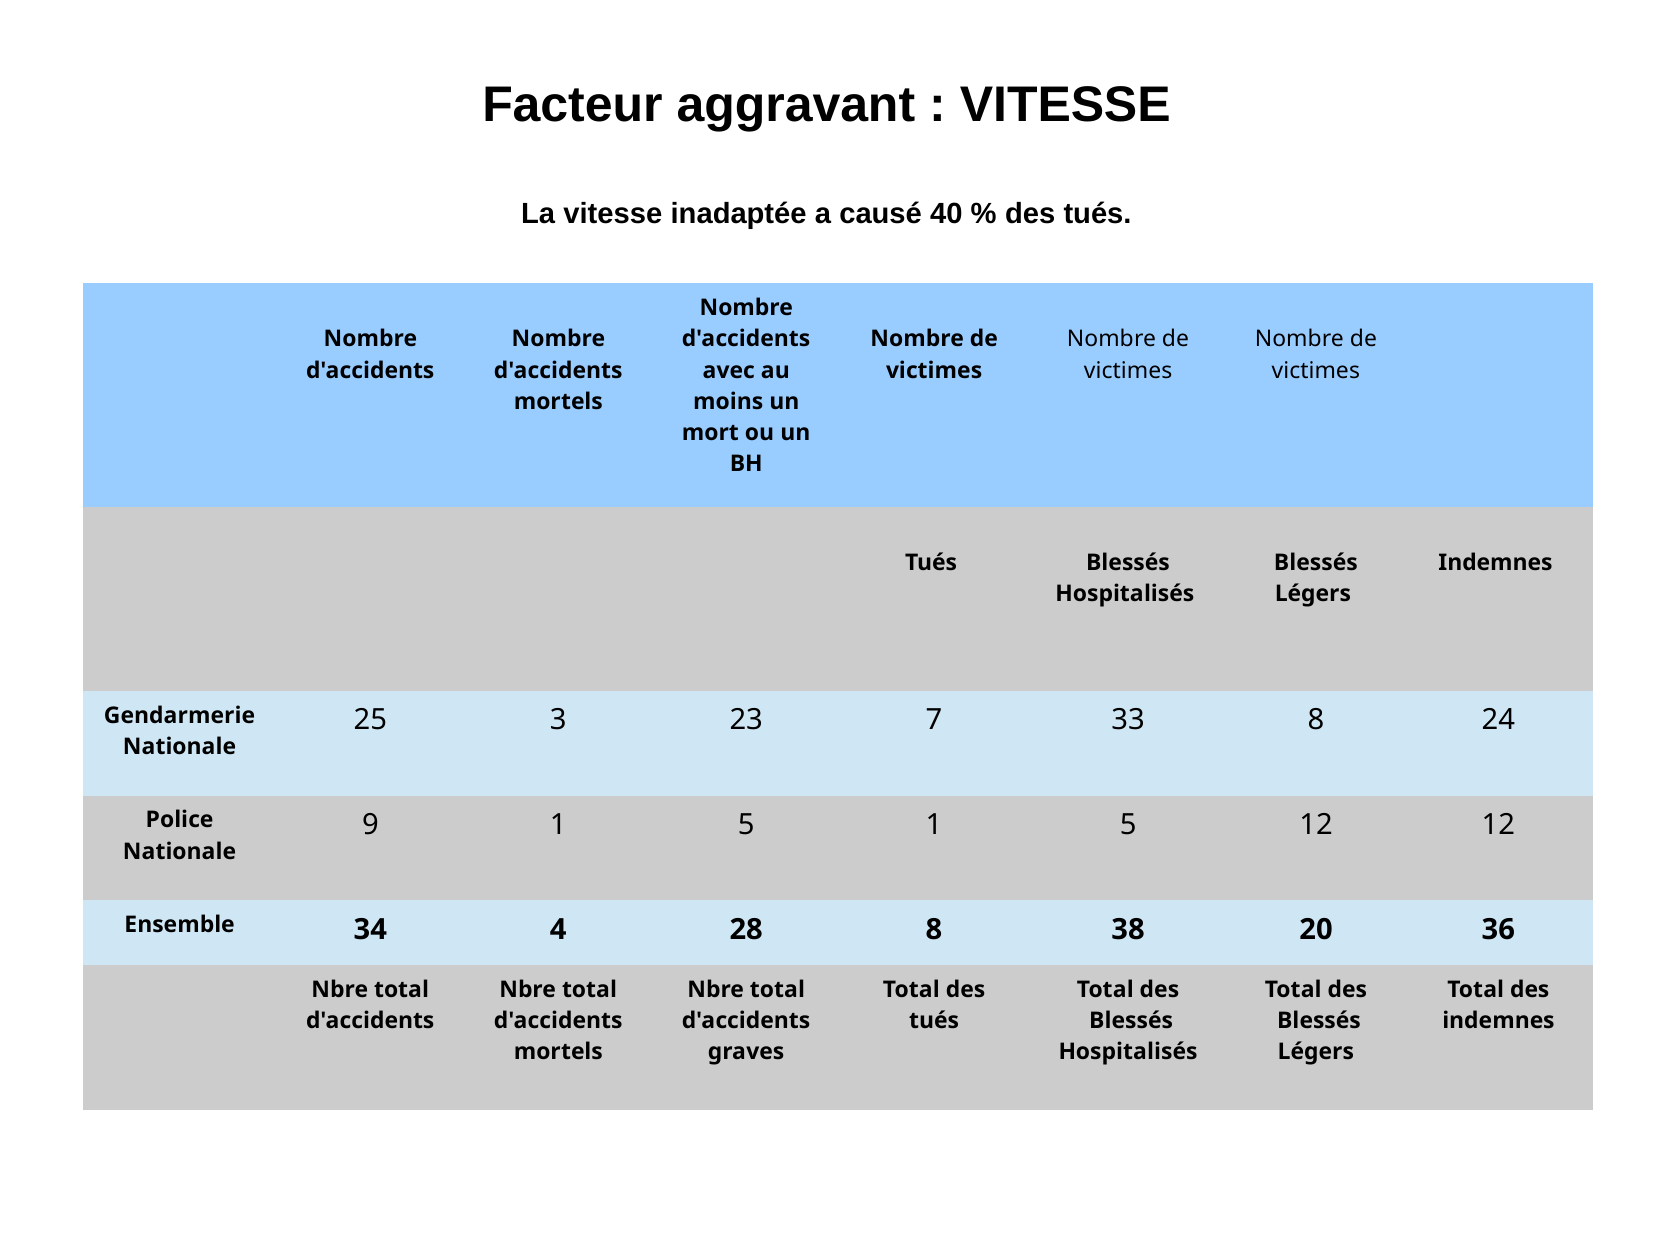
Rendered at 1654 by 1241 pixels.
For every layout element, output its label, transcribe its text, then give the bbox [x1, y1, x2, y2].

table_cell Ensemble [83, 900, 277, 965]
table_cell Nbre total d'accidents graves [652, 965, 840, 1110]
table_cell Nbre total d'accidents mortels [464, 965, 652, 1110]
table_cell Total des Blessés Hospitalisés [1028, 965, 1228, 1110]
table_cell [464, 507, 652, 691]
table_cell 9 [277, 796, 464, 900]
table_cell 12 [1404, 796, 1593, 900]
table_cell 38 [1028, 900, 1228, 965]
table_cell Tués [840, 507, 1028, 691]
table_header Nombre de victimes [1228, 283, 1404, 507]
table_cell 23 [652, 691, 840, 796]
table_cell Blessés Hospitalisés [1028, 507, 1228, 691]
table_cell 3 [464, 691, 652, 796]
table_header Nombre d'accidents [277, 283, 464, 507]
table_cell 5 [652, 796, 840, 900]
table_cell Indemnes [1404, 507, 1593, 691]
table_cell Gendarmerie Nationale [83, 691, 277, 796]
table_header [83, 283, 277, 507]
table_cell Total des indemnes [1404, 965, 1593, 1110]
table_cell Total des Blessés Légers [1228, 965, 1404, 1110]
table_cell 34 [277, 900, 464, 965]
table_cell 24 [1404, 691, 1593, 796]
table_cell 7 [840, 691, 1028, 796]
table_cell [83, 965, 277, 1110]
table_cell 8 [840, 900, 1028, 965]
table_header Nombre de victimes [840, 283, 1028, 507]
table_header Nombre d'accidents mortels [464, 283, 652, 507]
table_cell [652, 507, 840, 691]
table_cell 8 [1228, 691, 1404, 796]
table_cell 4 [464, 900, 652, 965]
table_header [1404, 283, 1593, 507]
table_cell 1 [464, 796, 652, 900]
table_cell 28 [652, 900, 840, 965]
table_cell 5 [1028, 796, 1228, 900]
table_cell [277, 507, 464, 691]
table_cell 36 [1404, 900, 1593, 965]
table_cell 33 [1028, 691, 1228, 796]
table_cell Police Nationale [83, 796, 277, 900]
table_header Nombre de victimes [1028, 283, 1228, 507]
table_cell Total des tués [840, 965, 1028, 1110]
table_cell 1 [840, 796, 1028, 900]
table_cell 20 [1228, 900, 1404, 965]
table_cell 25 [277, 691, 464, 796]
title Facteur aggravant : VITESSE La vitesse inadaptée a causé 40 % des tués. [82, 49, 1571, 257]
table_cell Blessés Légers [1228, 507, 1404, 691]
table_header Nombre d'accidents avec au moins un mort ou un BH [652, 283, 840, 507]
table_cell 12 [1228, 796, 1404, 900]
table_cell [83, 507, 277, 691]
table_cell Nbre total d'accidents [277, 965, 464, 1110]
